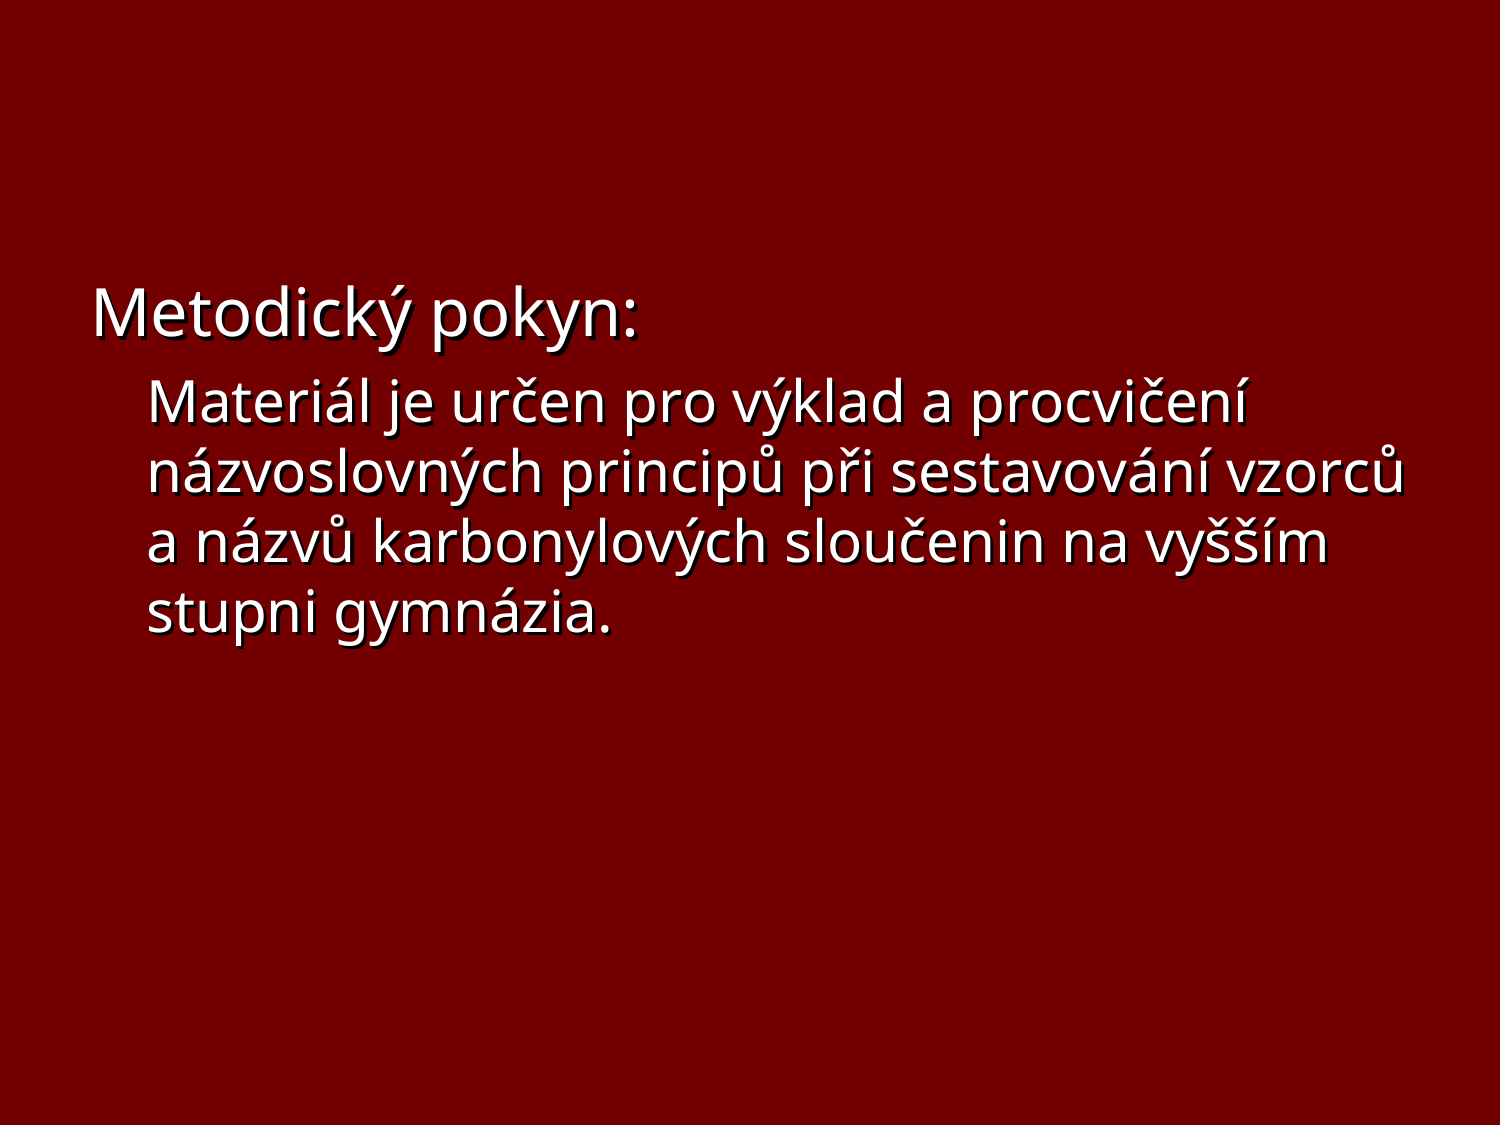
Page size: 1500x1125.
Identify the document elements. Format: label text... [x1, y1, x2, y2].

list Metodický pokyn: Materiál je určen pro výklad a procvičení názvoslovných principů při sestavování vzorců a názvů karbonylových sloučenin na vyšším stupni gymnázia. [75, 262, 1426, 1001]
